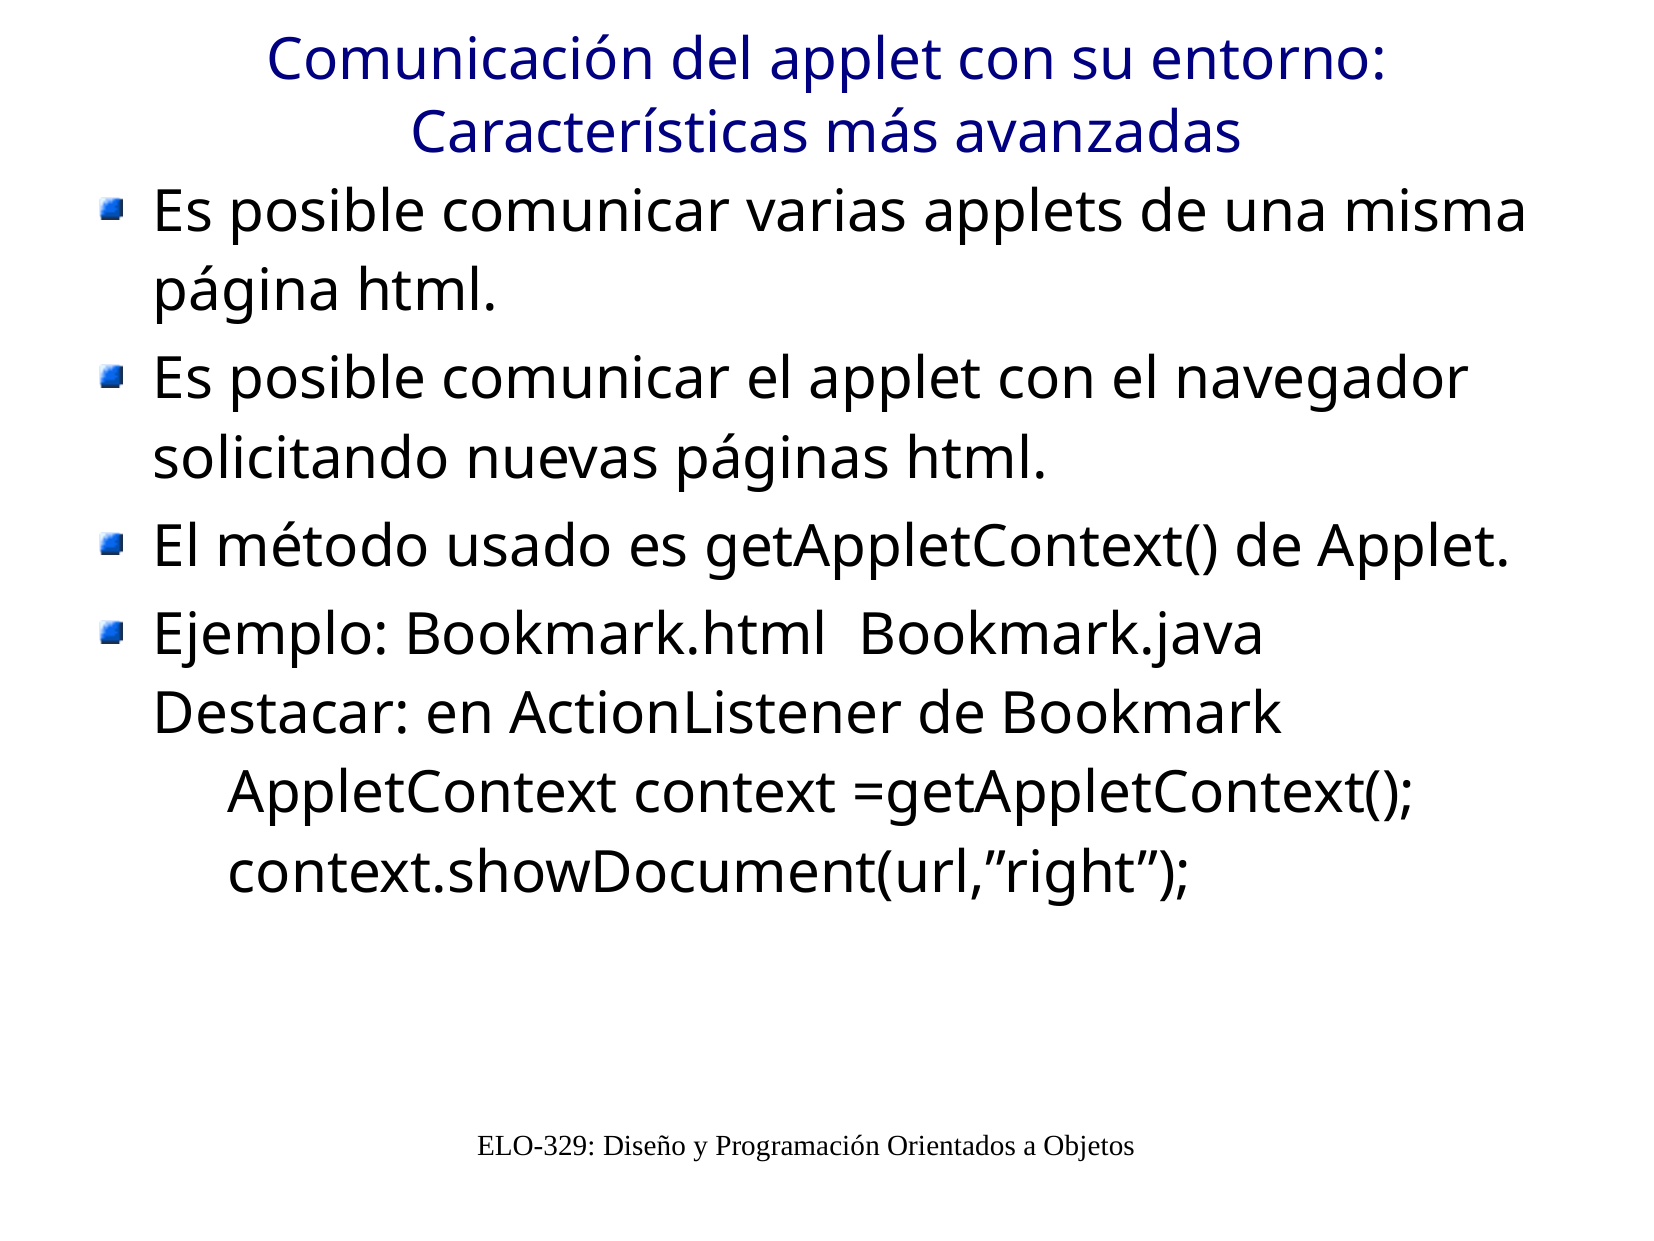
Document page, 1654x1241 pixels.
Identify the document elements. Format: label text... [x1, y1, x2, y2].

title Comunicación del applet con su entorno: Características más avanzadas [82, 31, 1571, 156]
list Es posible comunicar varias applets de una misma página html. Es posible comunicar el applet con el navegador solicitando nuevas páginas html. El método usado es getAppletContext() de Applet. Ejemplo: Bookmark.html Bookmark.java Destacar: en ActionListener de Bookmark AppletContext context =getAppletContext(); context.showDocument(url,”right”); [81, 169, 1571, 1124]
